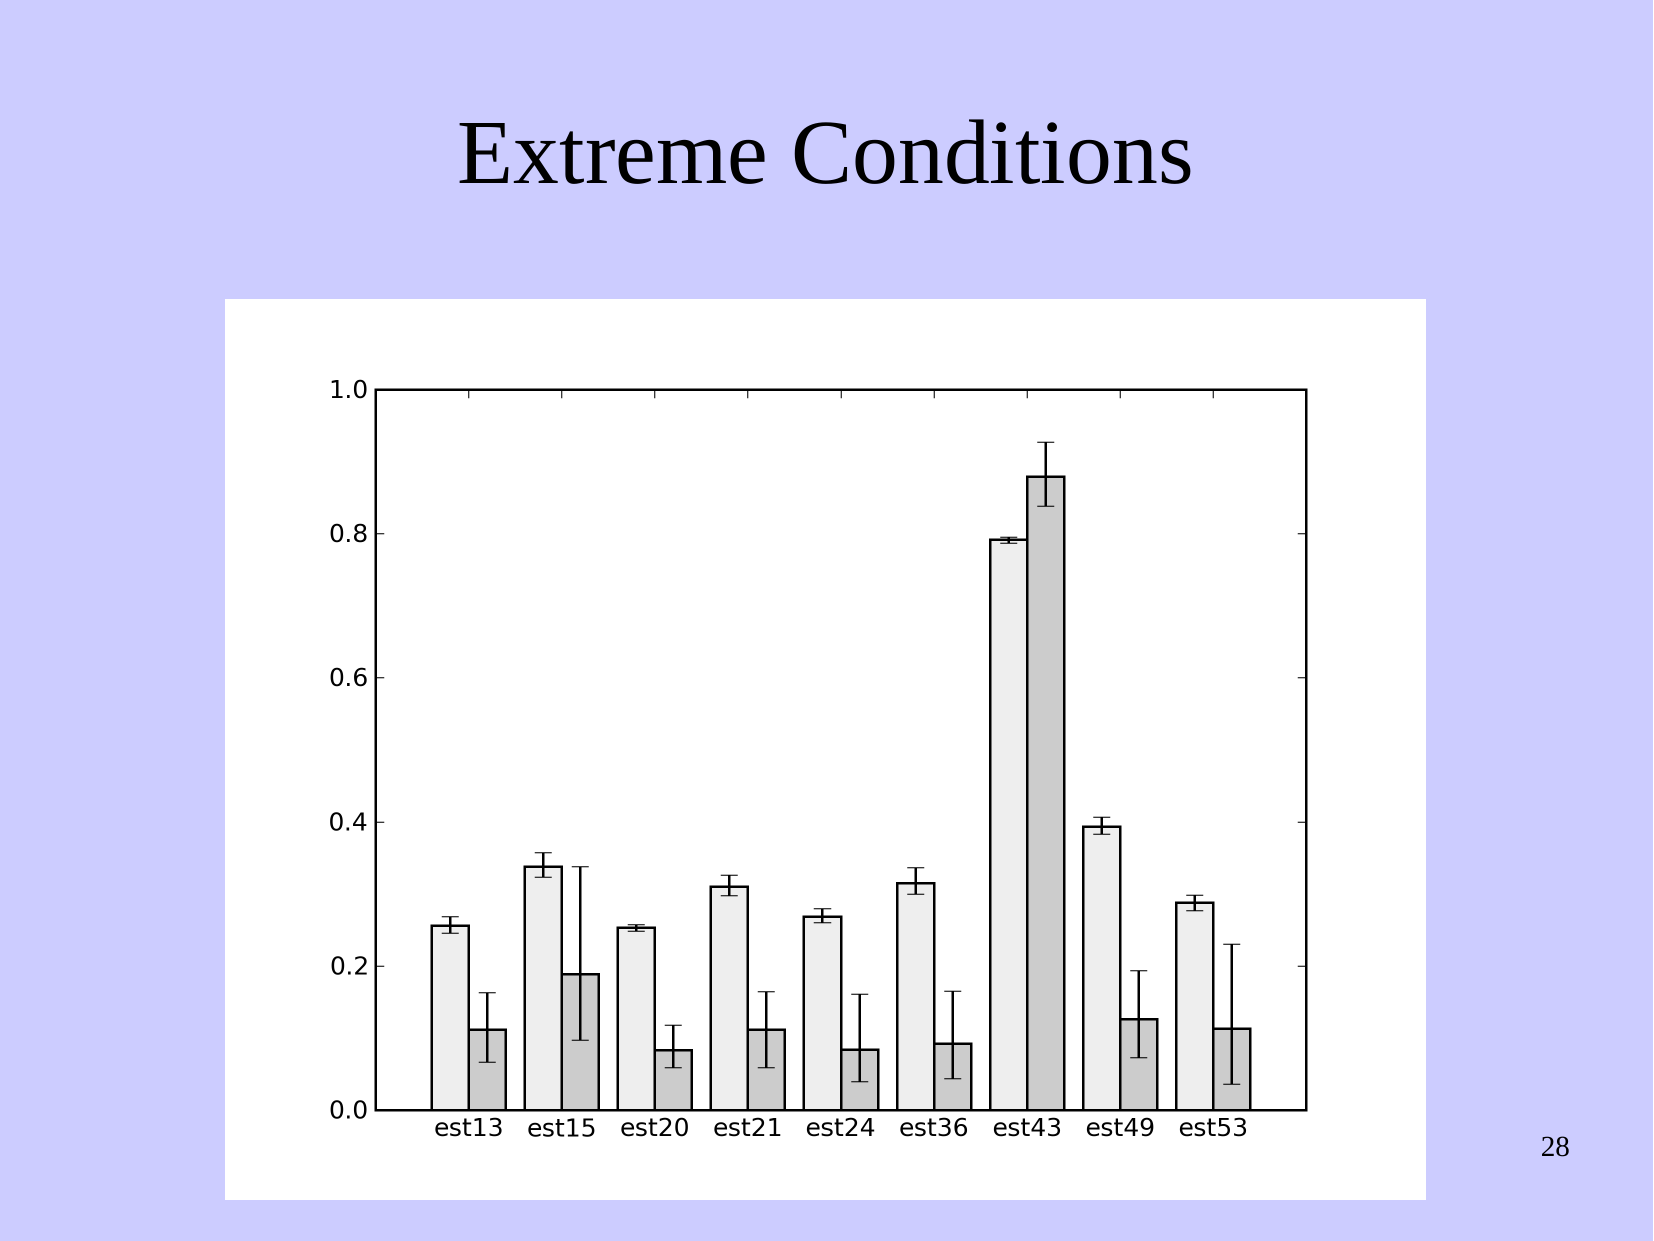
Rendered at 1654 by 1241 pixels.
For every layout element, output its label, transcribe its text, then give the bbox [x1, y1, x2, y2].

title Extreme Conditions [82, 49, 1571, 257]
picture [225, 299, 1426, 1200]
